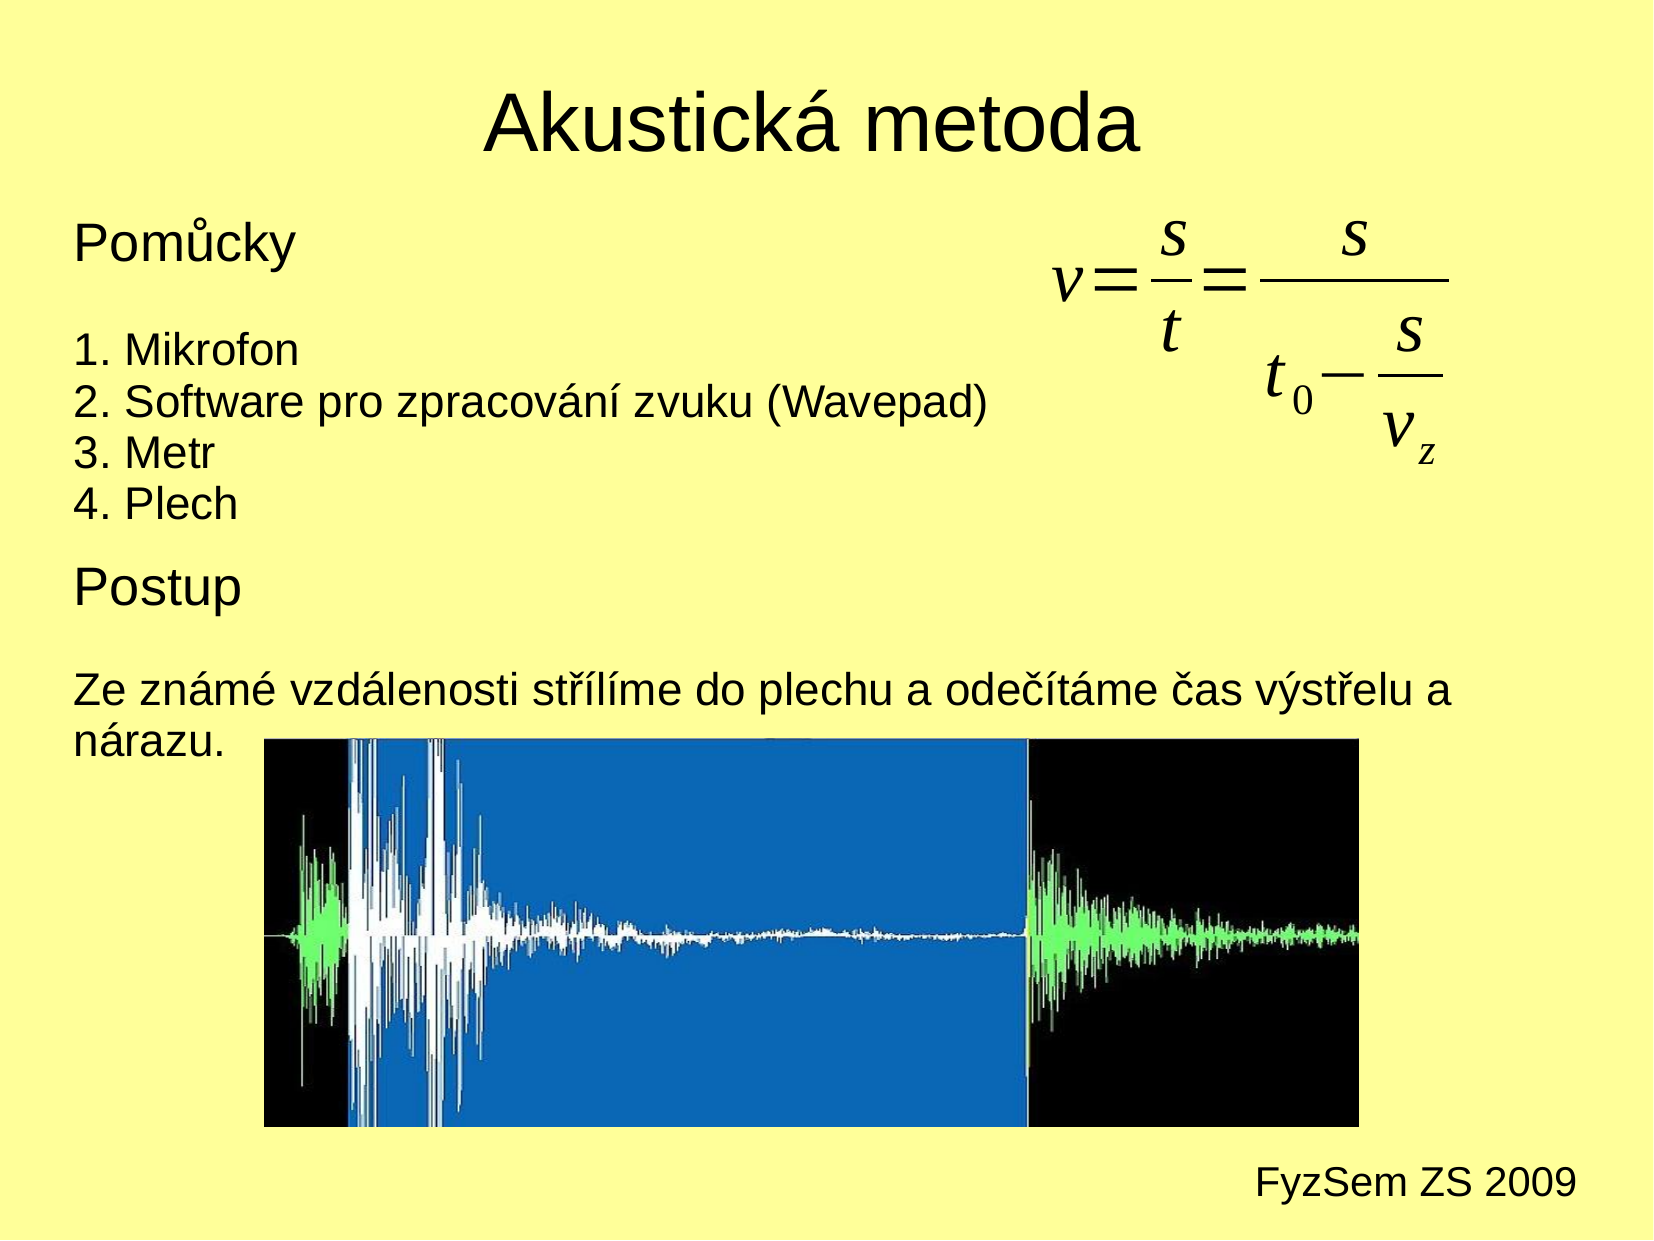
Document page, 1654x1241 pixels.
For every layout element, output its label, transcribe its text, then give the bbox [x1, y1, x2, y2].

text_box Akustická metoda [206, 69, 1418, 178]
picture [264, 738, 1359, 1127]
chart [1033, 192, 1471, 473]
text_box Pomůcky 1. Mikrofon 2. Software pro zpracování zvuku (Wavepad) 3. Metr 4. Plech [59, 205, 1654, 536]
text_box FyzSem ZS 2009 [1240, 1151, 1654, 1214]
text_box Postup Ze známé vzdálenosti střílíme do plechu a odečítáme čas výstřelu a nárazu. [59, 549, 1565, 975]
